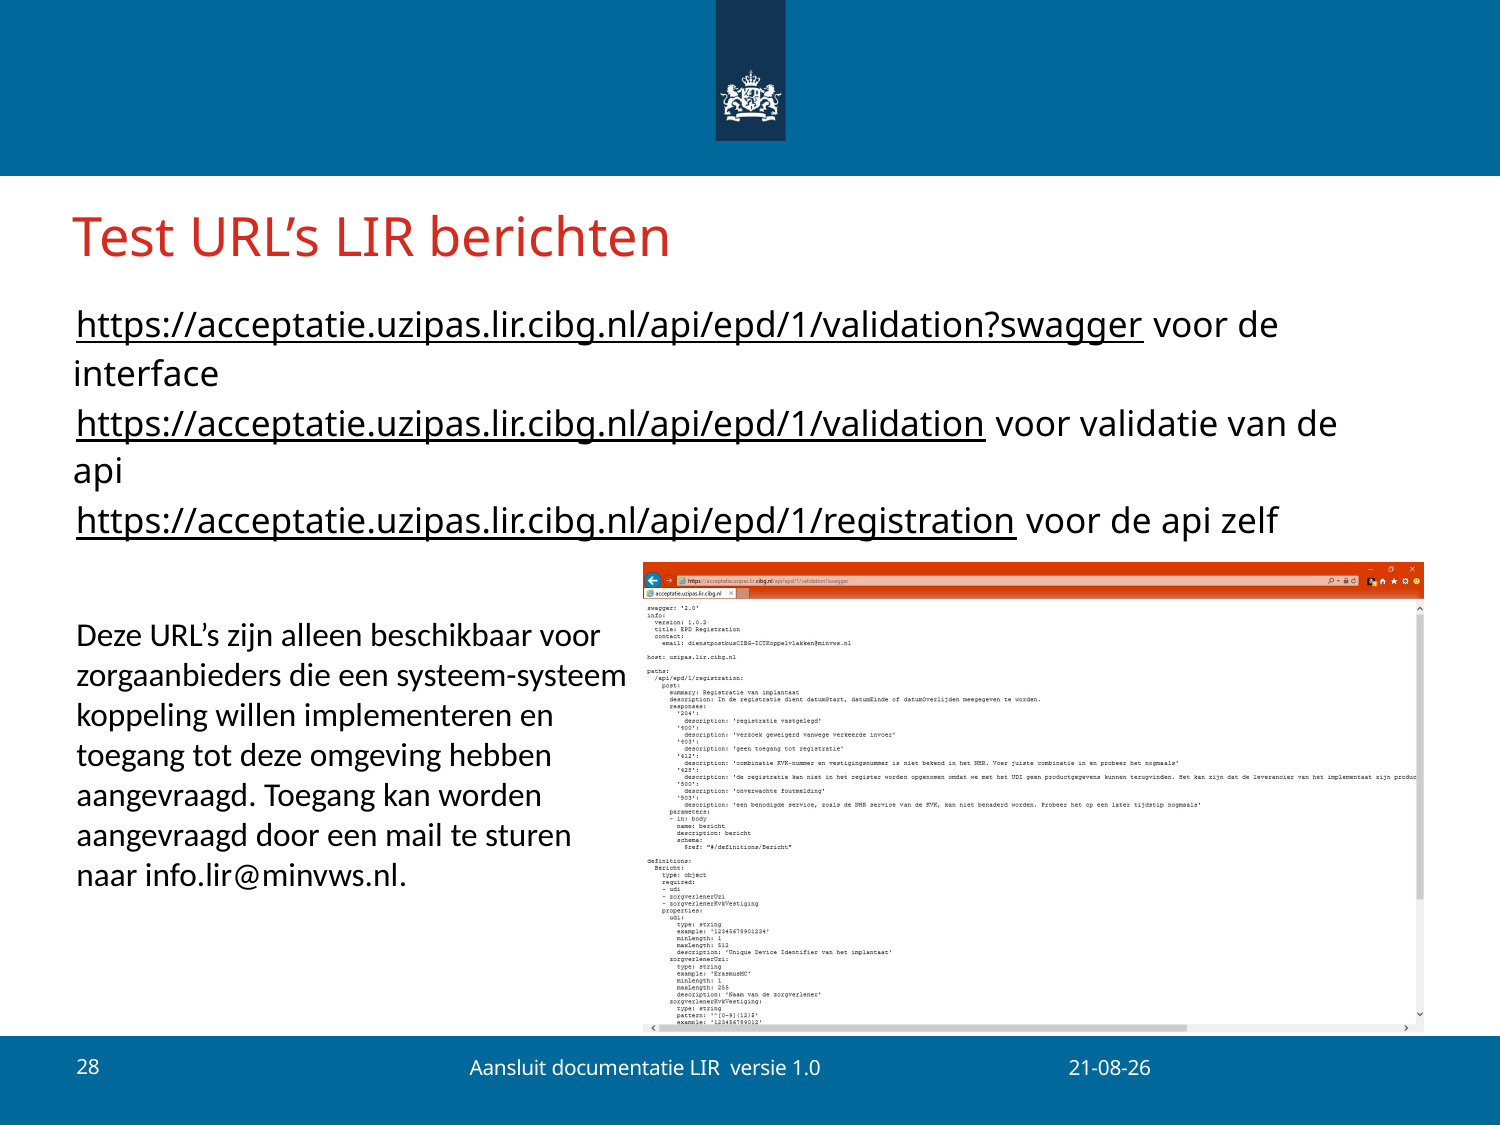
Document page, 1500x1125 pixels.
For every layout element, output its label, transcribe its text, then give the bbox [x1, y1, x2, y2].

text_box [61, 1046, 179, 1106]
title Test URL’s LIR berichten [57, 194, 1408, 289]
text_box Aansluit documentatie LIR versie 1.0 29-4-2019 [454, 1046, 1500, 1099]
picture [643, 562, 1424, 1032]
list https://acceptatie.uzipas.lir.cibg.nl/api/epd/1/validation?swagger voor de interface https://acceptatie.uzipas.lir.cibg.nl/api/epd/1/validation voor validatie van de api https://acceptatie.uzipas.lir.cibg.nl/api/epd/1/registration voor de api zelf [57, 295, 1408, 607]
text_box Deze URL’s zijn alleen beschikbaar voor zorgaanbieders die een systeem-systeem koppeling willen implementeren en toegang tot deze omgeving hebben aangevraagd. Toegang kan worden aangevraagd door een mail te sturen naar info.lir@minvws.nl. [61, 606, 644, 904]
